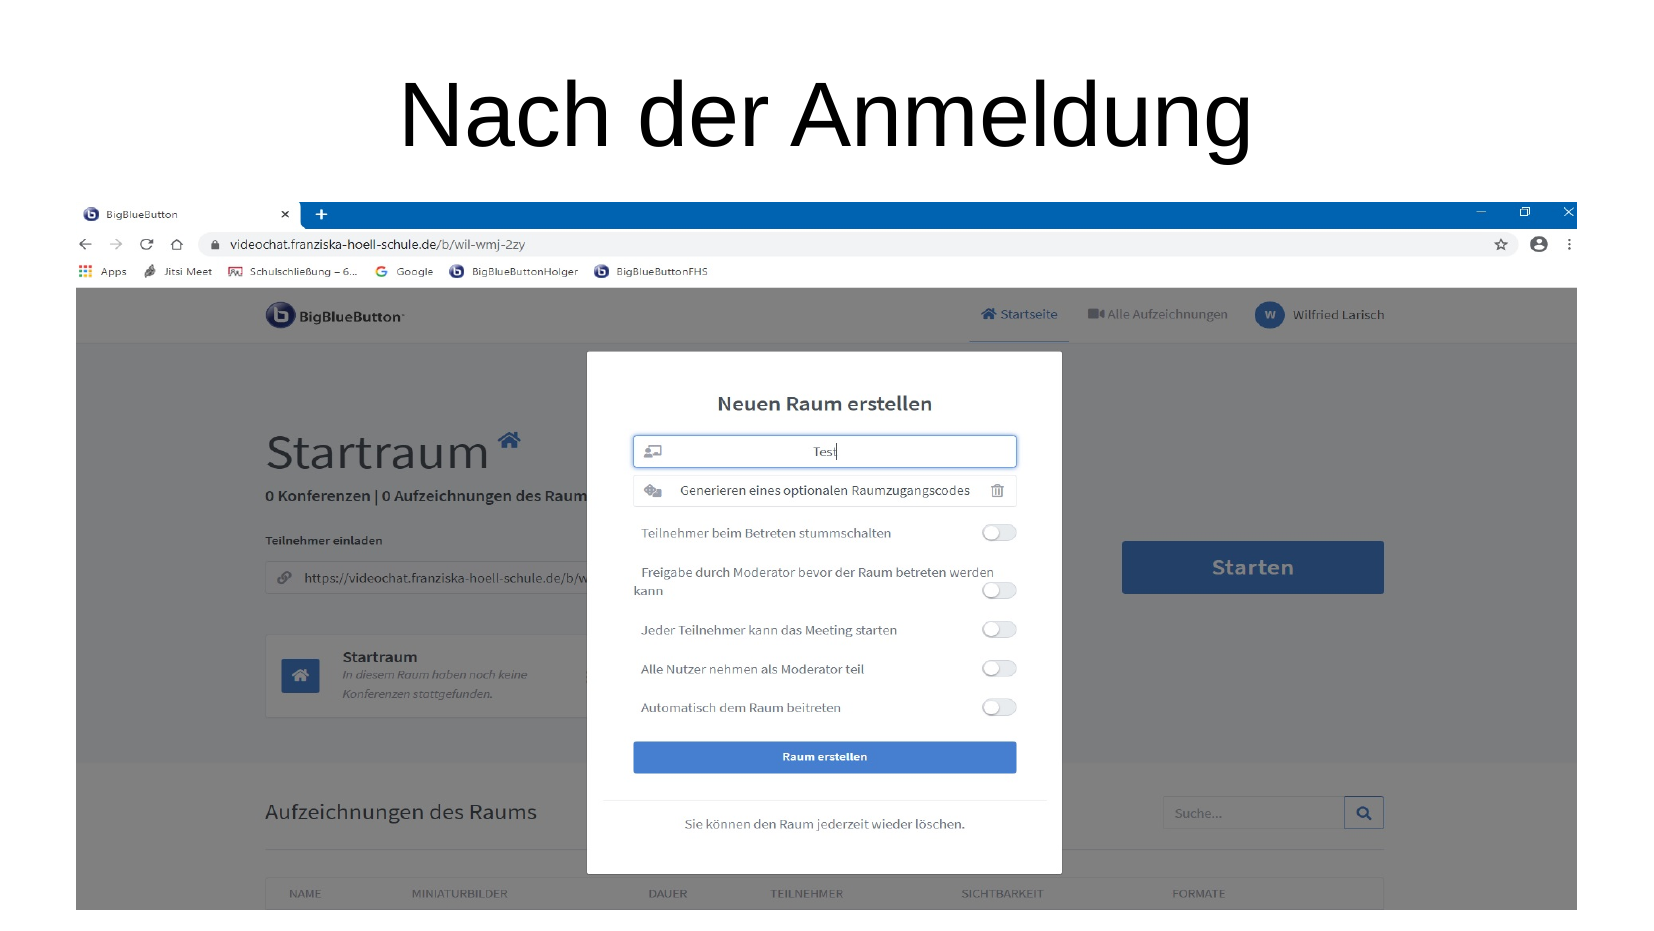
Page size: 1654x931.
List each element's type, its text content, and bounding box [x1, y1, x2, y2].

title Nach der Anmeldung [82, 37, 1571, 193]
picture [76, 202, 1577, 910]
